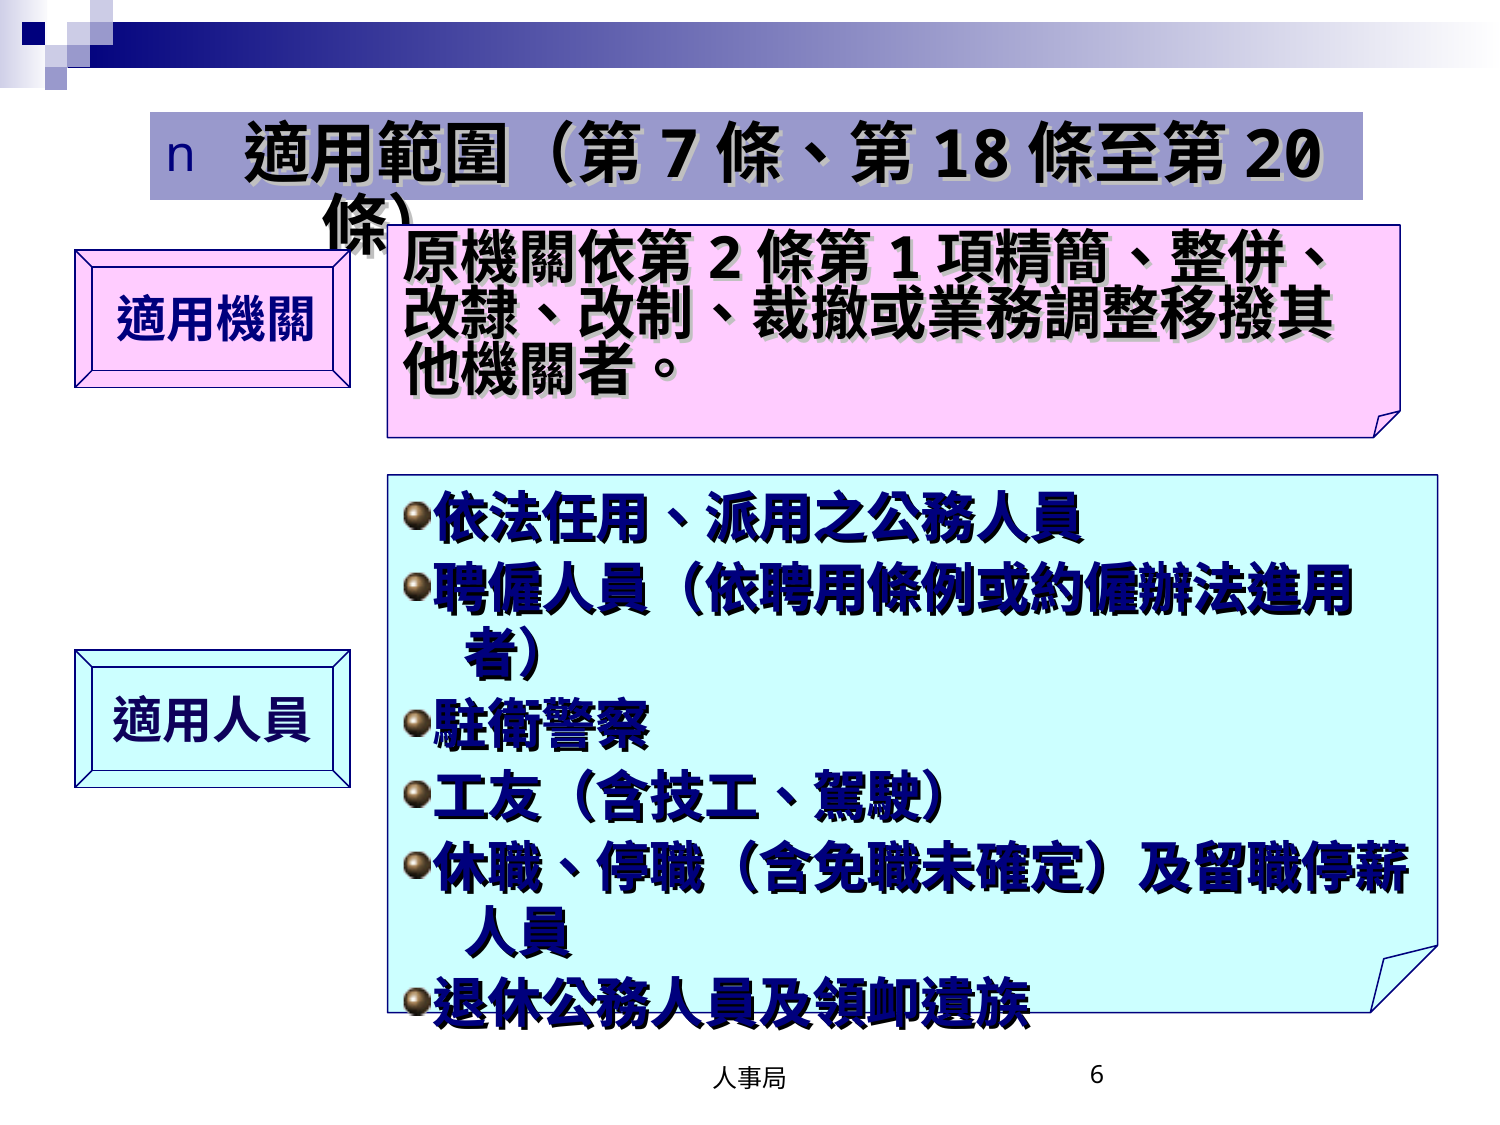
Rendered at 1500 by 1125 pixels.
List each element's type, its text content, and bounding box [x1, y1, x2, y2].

text_box 適用範圍（第7條、第18條至第20條） [150, 112, 1363, 200]
text_box 原機關依第2條第1項精簡、整併、改隸、改制、裁撤或業務調整移撥其他機關者。 [387, 224, 1401, 438]
text_box 適用人員 [74, 650, 351, 788]
text_box 適用機關 [74, 249, 351, 388]
text_box 人事局 [512, 1025, 988, 1101]
text_box 依法任用、派用之公務人員 聘僱人員（依聘用條例或約僱辦法進用者） 駐衛警察 工友（含技工、駕駛） 休職、停職（含免職未確定）及留職停薪人員 退休公務人員及領卹遺族 [387, 474, 1438, 1013]
text_box [1074, 1025, 1426, 1101]
